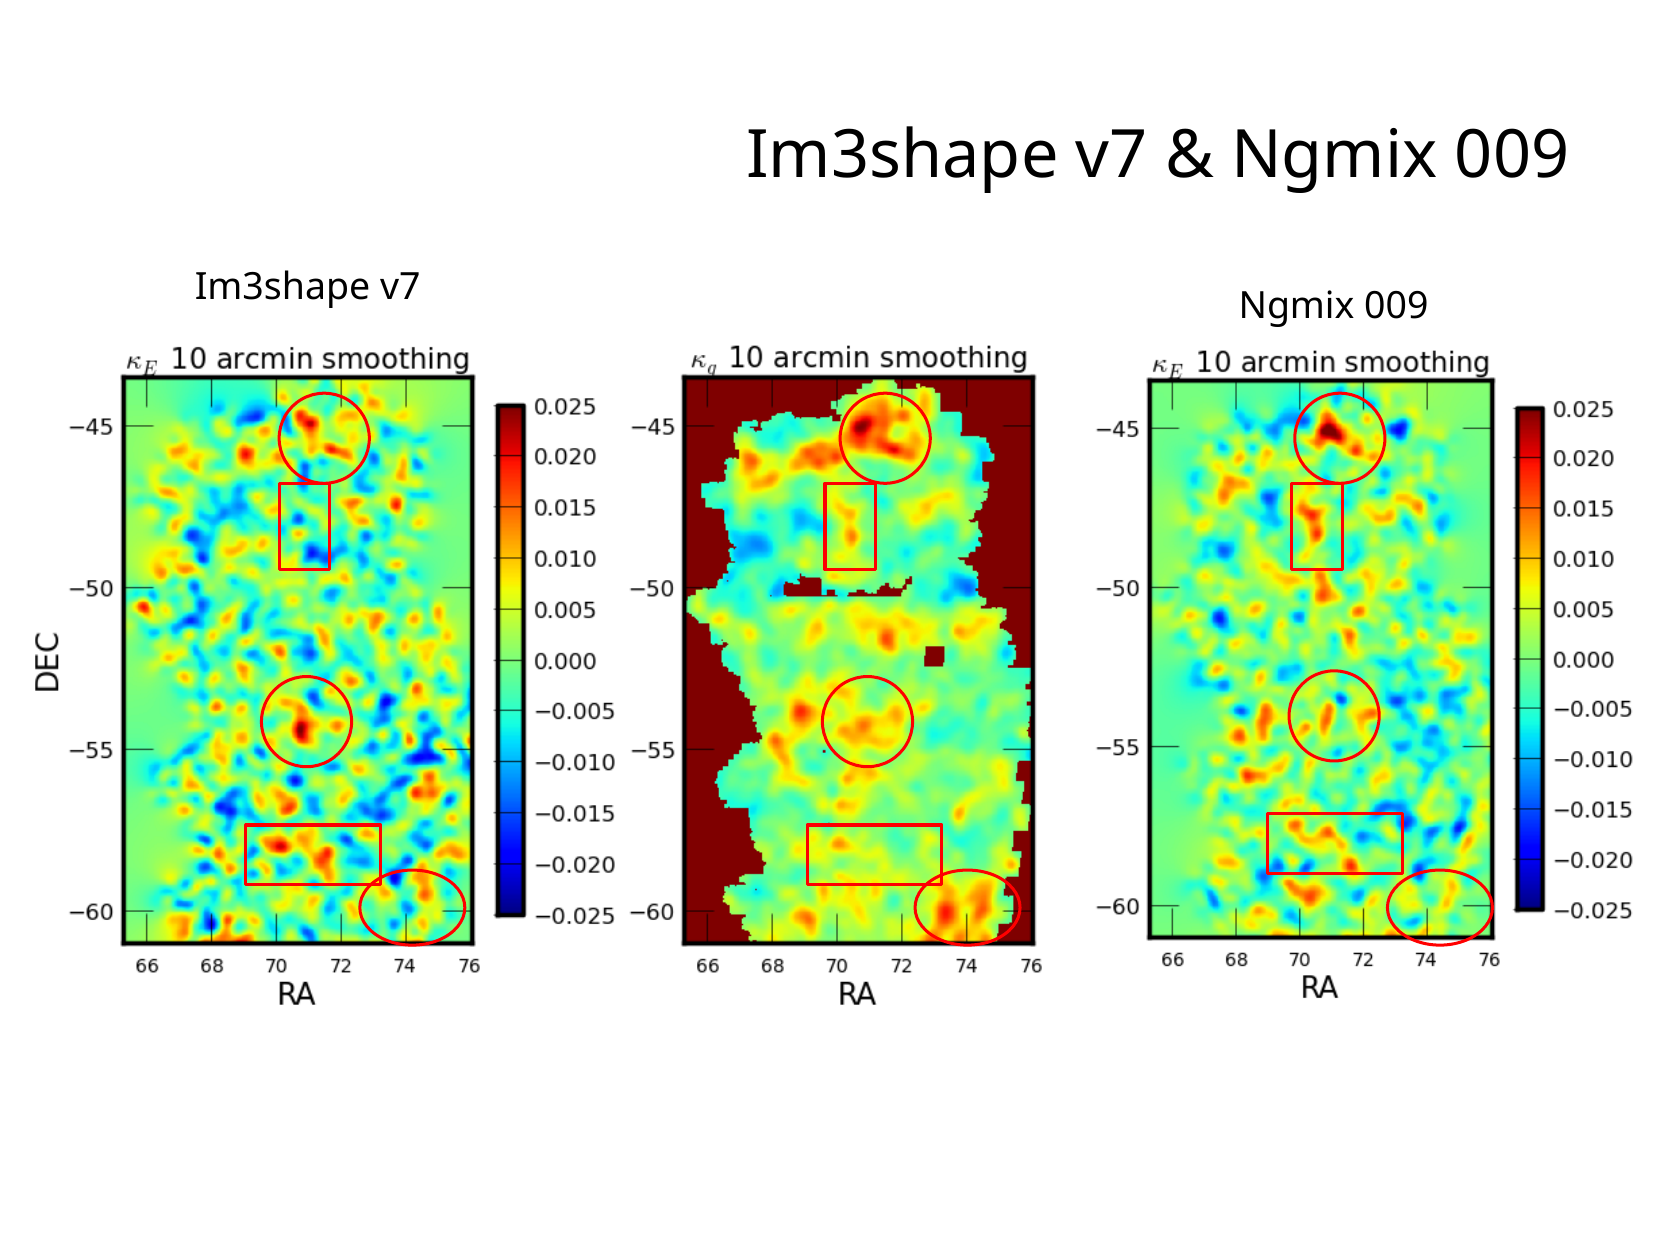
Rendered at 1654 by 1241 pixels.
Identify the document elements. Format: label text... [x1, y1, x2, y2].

picture [4, 323, 1045, 1013]
text_box Ngmix 009 [1223, 274, 1455, 377]
picture [1091, 327, 1644, 1007]
title Im3shape v7 & Ngmix 009 [82, 49, 1571, 257]
text_box Im3shape v7 [179, 256, 465, 315]
